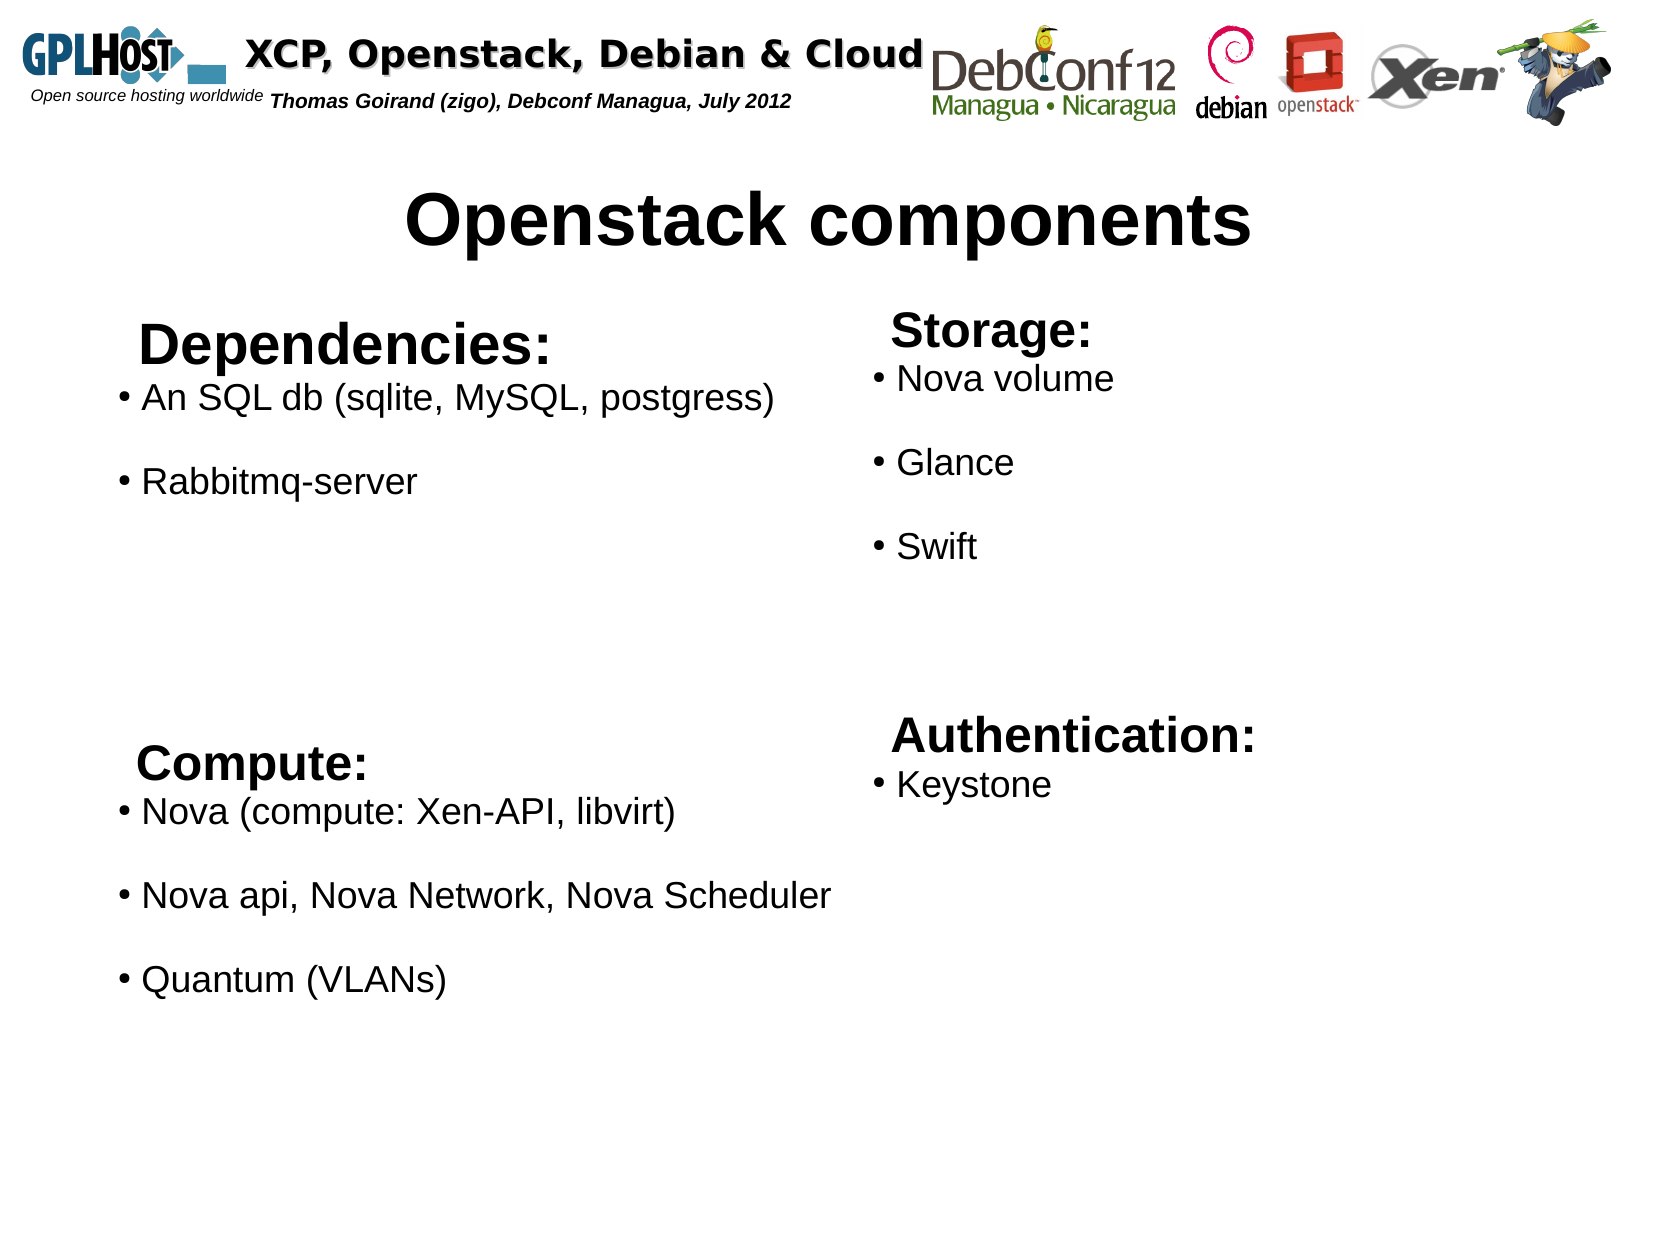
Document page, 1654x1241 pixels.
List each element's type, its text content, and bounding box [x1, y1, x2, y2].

picture [1271, 24, 1364, 121]
text_box Openstack components [103, 170, 1556, 269]
text_box Storage: Nova volume Glance Swift Authentication: Keystone [857, 294, 1608, 1046]
picture [21, 19, 226, 89]
picture [933, 25, 1175, 121]
picture [1497, 19, 1611, 126]
text_box Dependencies: An SQL db (sqlite, MySQL, postgress) Rabbitmq-server Compute: Nova (compute: Xen-API, libvirt) Nova api, Nova Network, Nova Scheduler Quantum (VLANs) [103, 304, 858, 1056]
